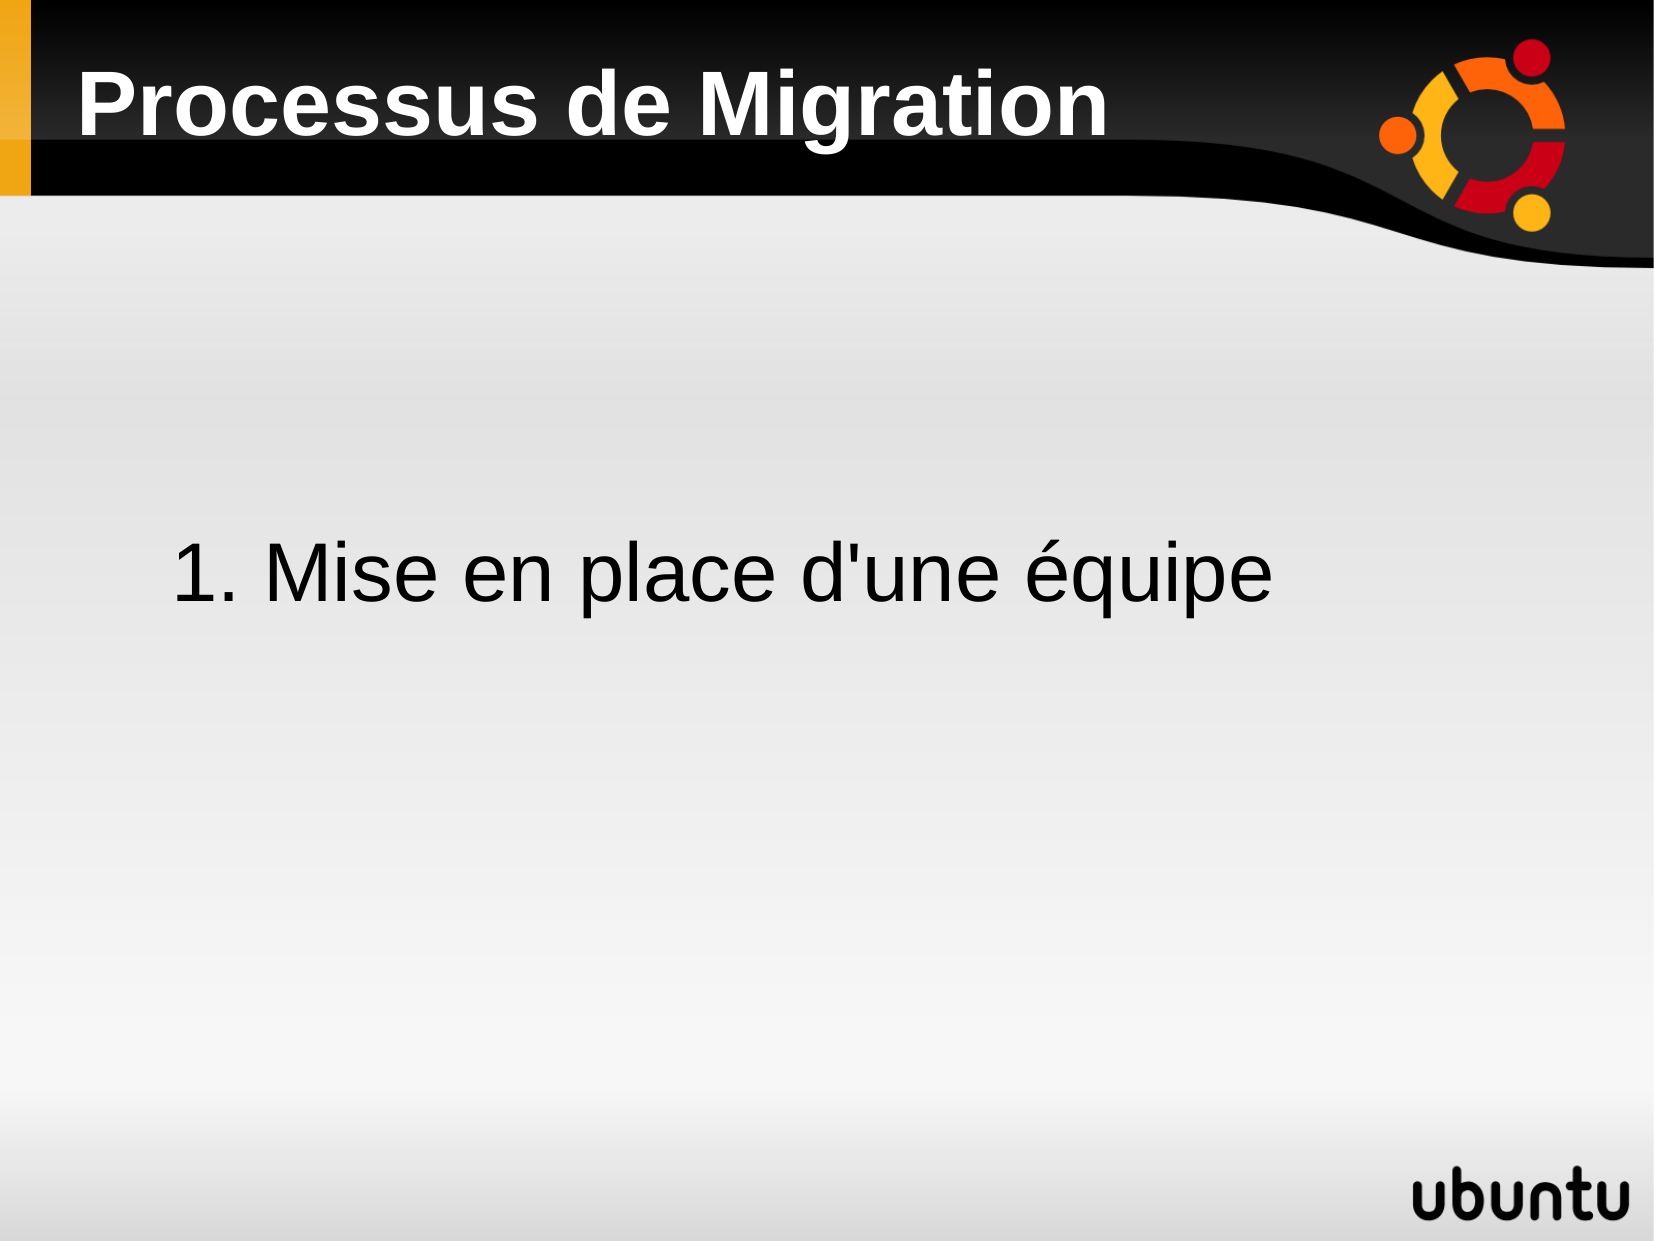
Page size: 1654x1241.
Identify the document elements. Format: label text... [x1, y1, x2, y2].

picture [0, 0, 1654, 1241]
title Processus de Migration [76, 0, 1565, 208]
list 1. Mise en place d'une équipe [135, 526, 1347, 680]
